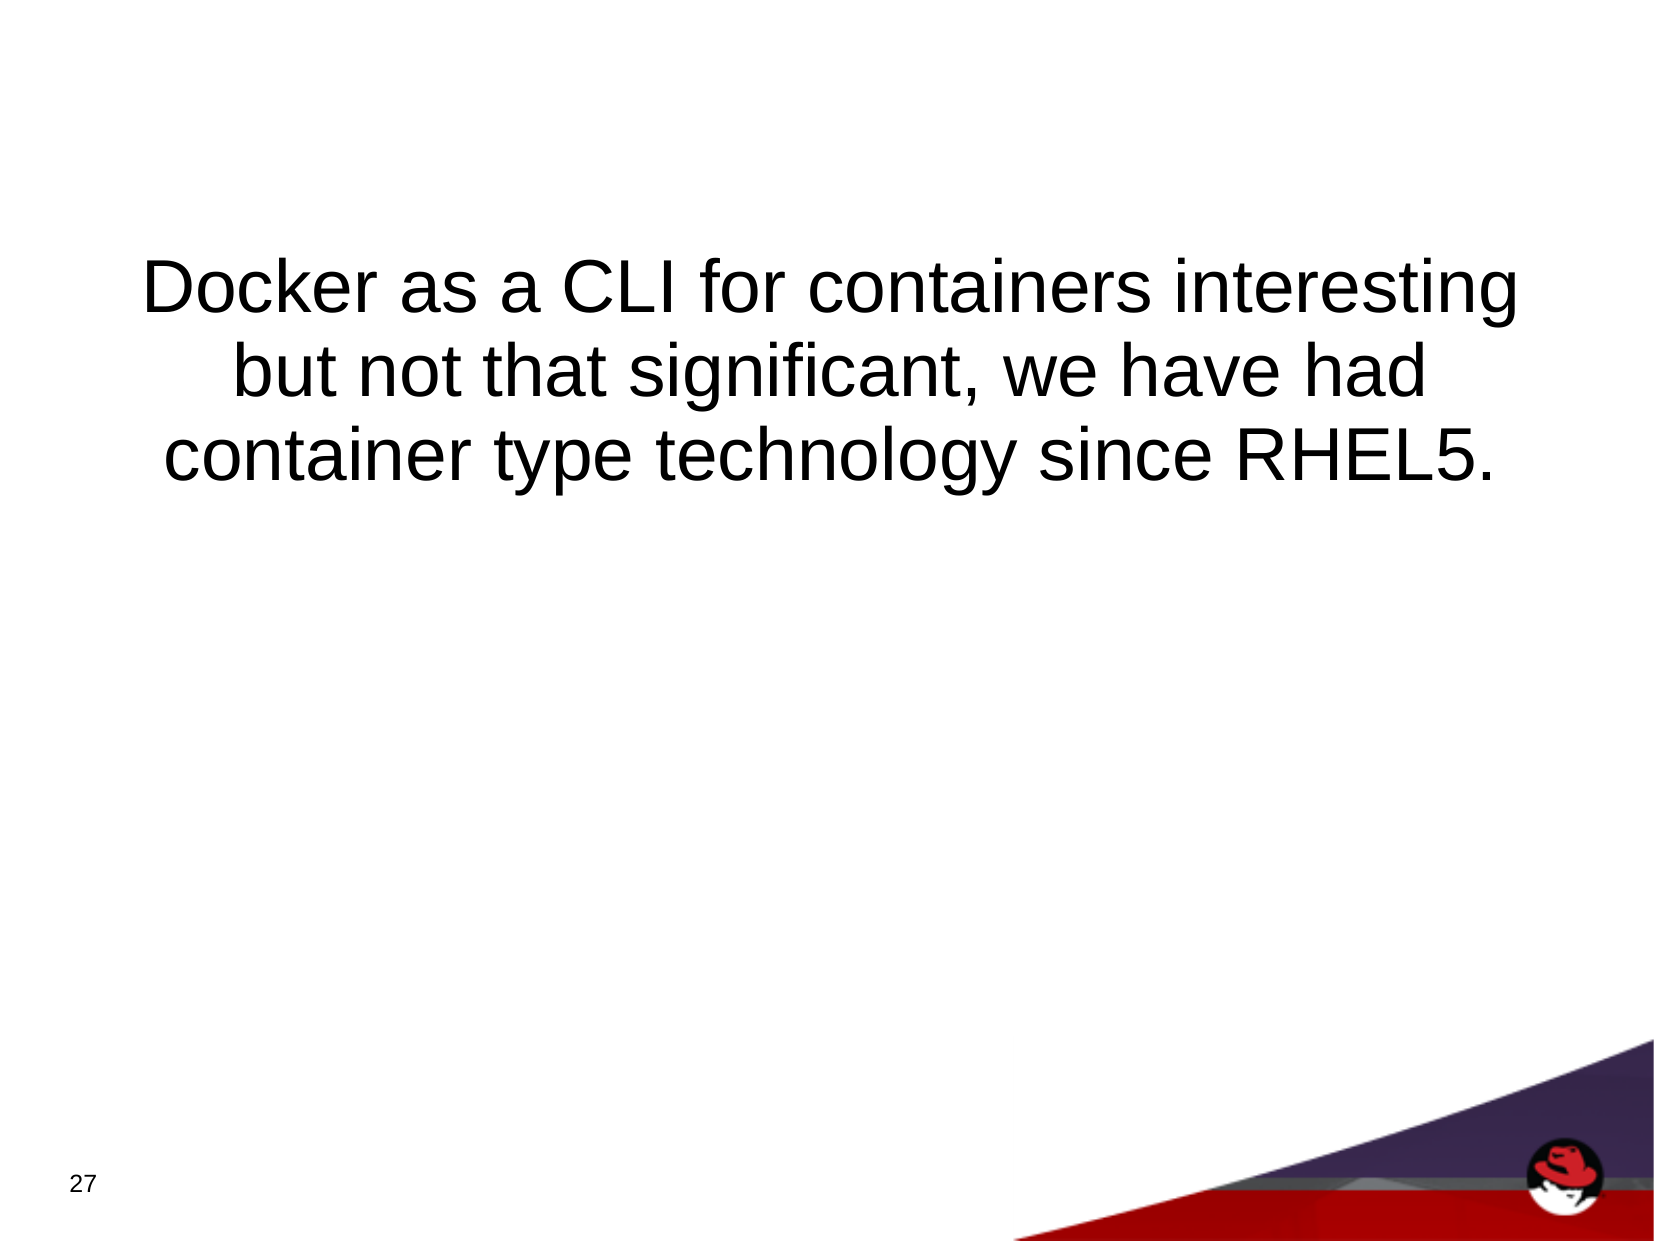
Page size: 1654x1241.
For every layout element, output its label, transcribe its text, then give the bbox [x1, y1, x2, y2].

list Docker as a CLI for containers interesting but not that significant, we have had container type technology since RHEL5. [86, 244, 1576, 1039]
picture [1012, 1036, 1654, 1241]
